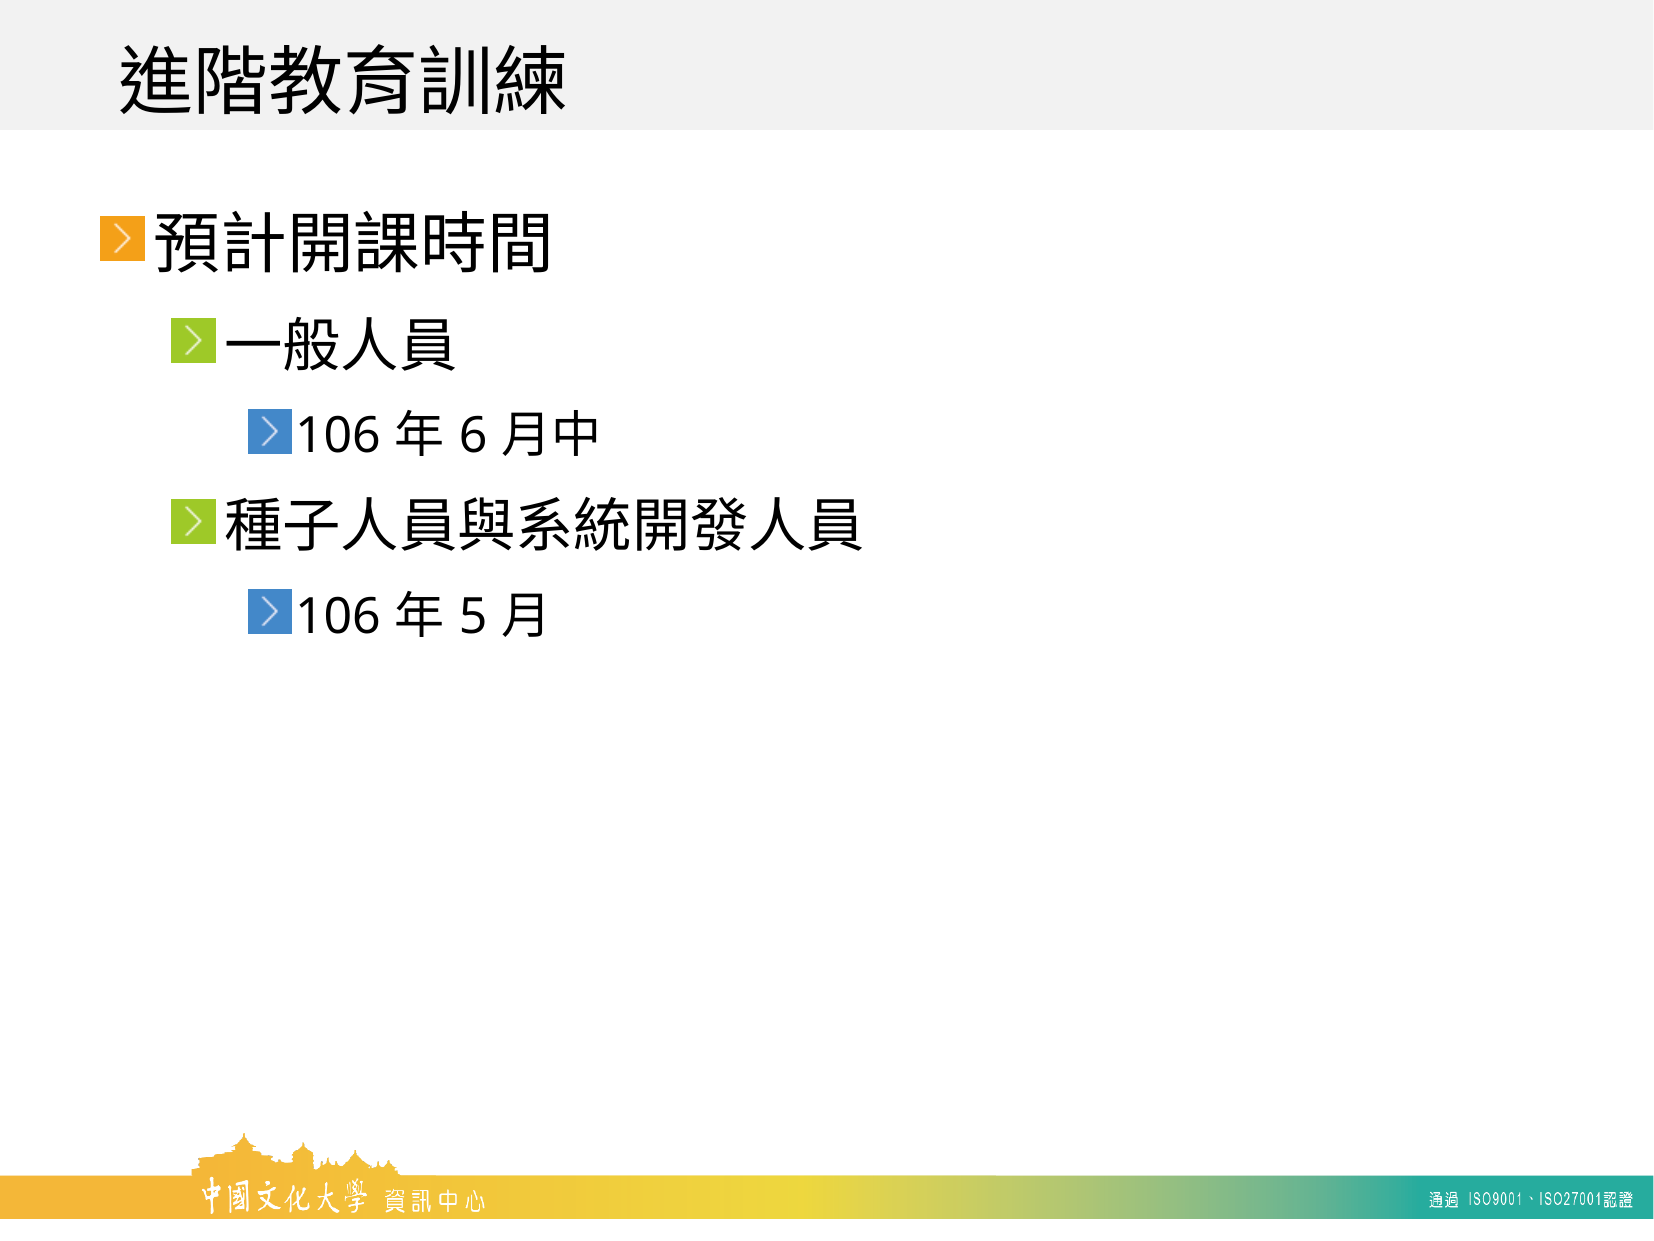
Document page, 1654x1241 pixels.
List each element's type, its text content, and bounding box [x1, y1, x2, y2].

list 預計開課時間 一般人員 106年6月中 種子人員與系統開發人員 106年5月 [82, 190, 1571, 1028]
picture [0, 1133, 1654, 1219]
title 進階教育訓練 [118, 0, 1571, 166]
